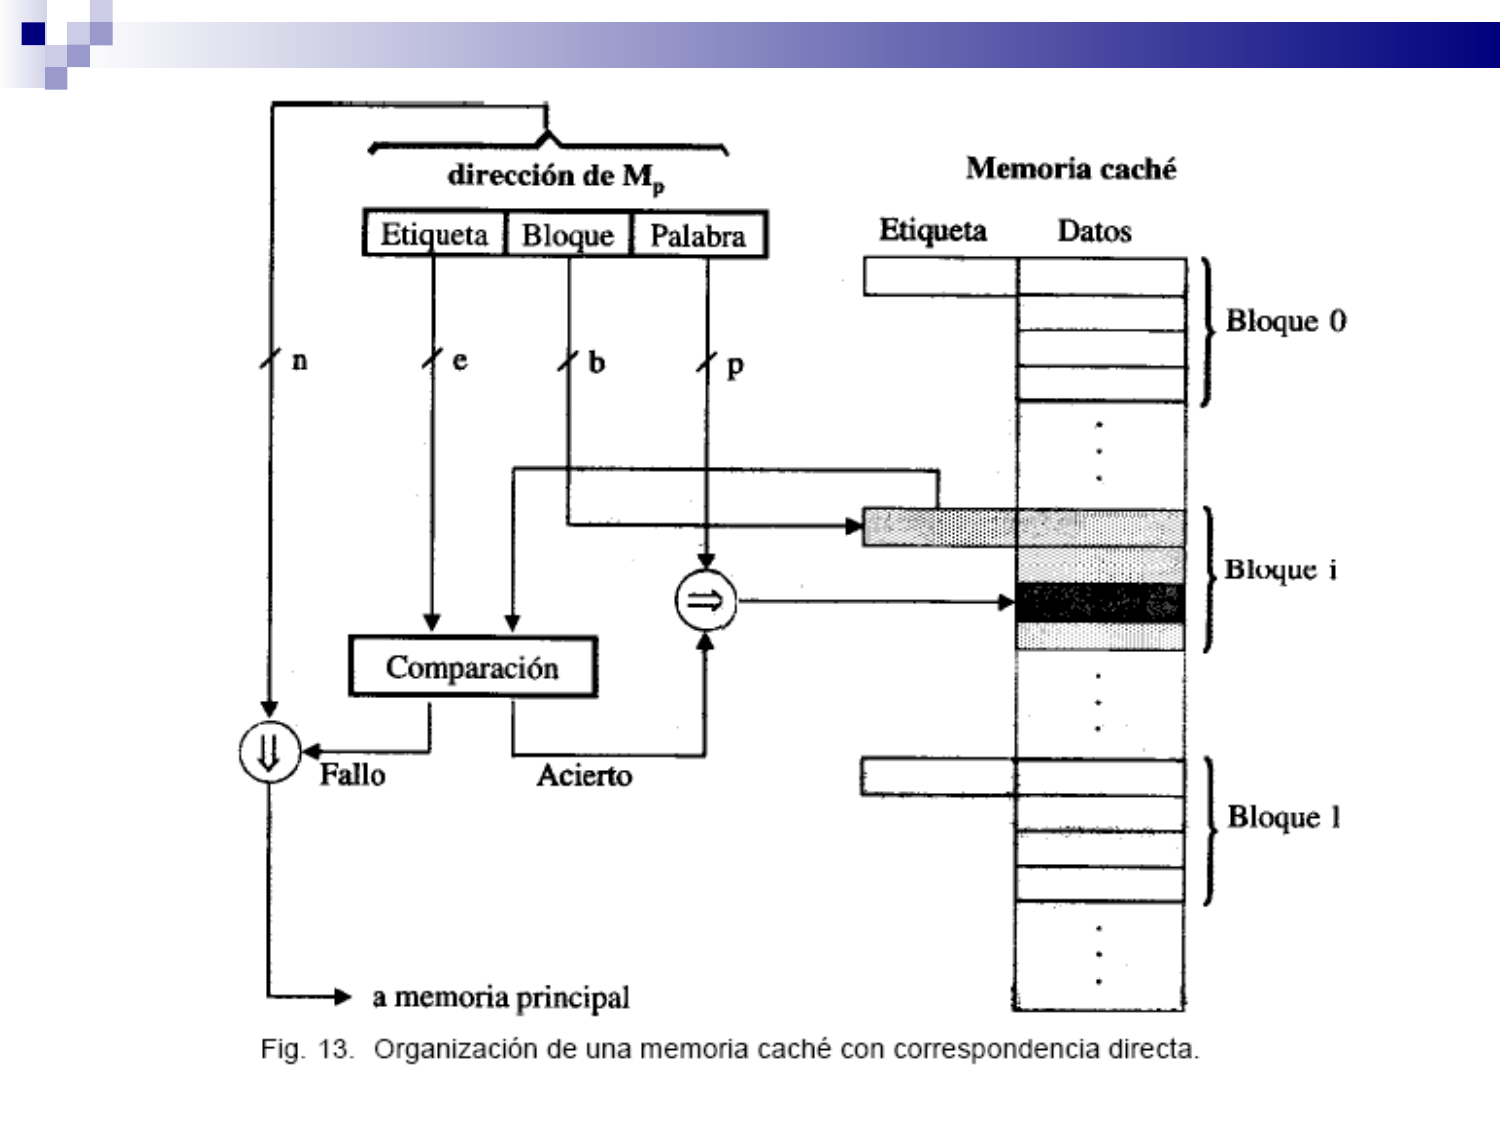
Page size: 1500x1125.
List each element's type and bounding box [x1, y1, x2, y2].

picture [230, 90, 1365, 1072]
